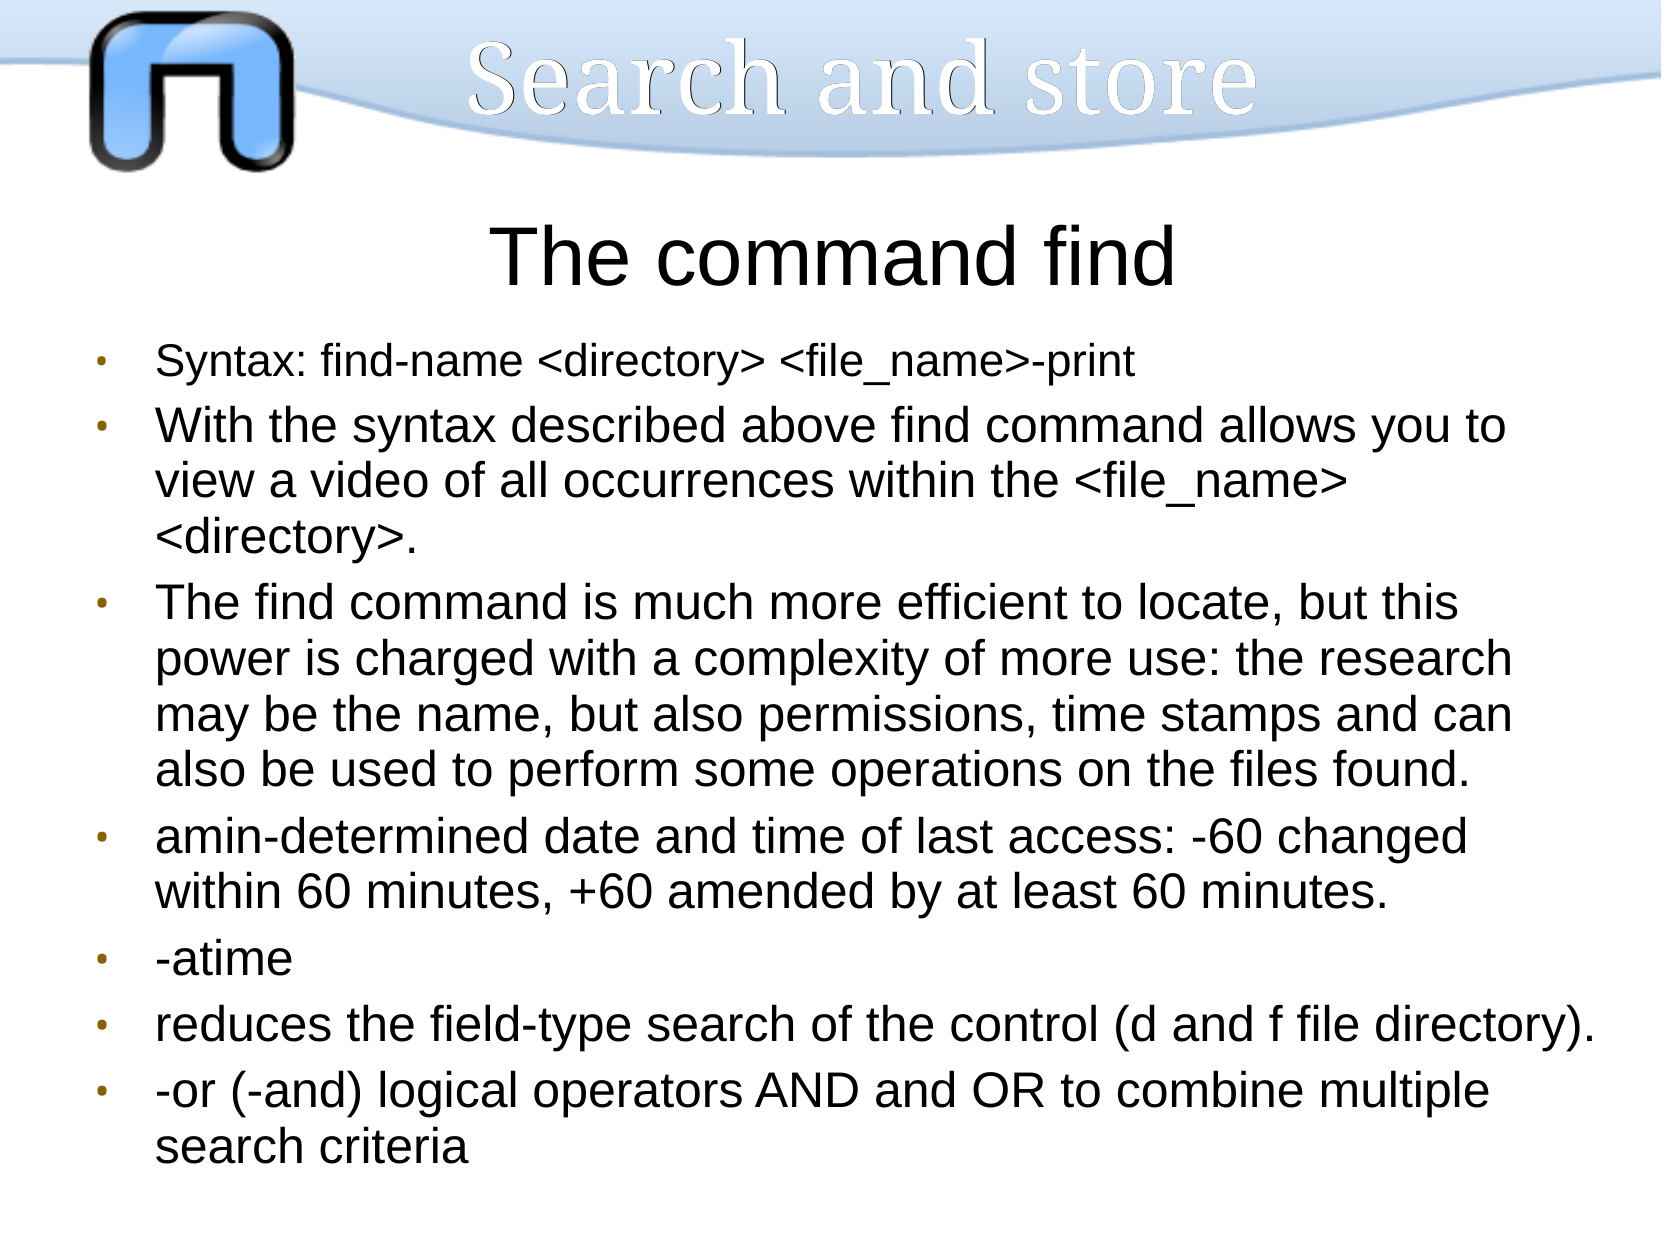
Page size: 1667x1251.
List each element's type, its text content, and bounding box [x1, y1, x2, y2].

list Syntax: find-name <directory> <file_name>-print With the syntax described above find command allows you to view a video of all occurrences within the <file_name> <directory>. The find command is much more efficient to locate, but this power is charged with a complexity of more use: the research may be the name, but also permissions, time stamps and can also be used to perform some operations on the files found. amin-determined date and time of last access: -60 changed within 60 minutes, +60 amended by at least 60 minutes. -atime reduces the field-type search of the control (d and f file directory). -or (-and) logical operators AND and OR to combine multiple search criteria [45, 327, 1623, 1182]
title The command find [125, 180, 1542, 327]
picture [0, 0, 1667, 1251]
text_box Search and store [449, 0, 1553, 167]
